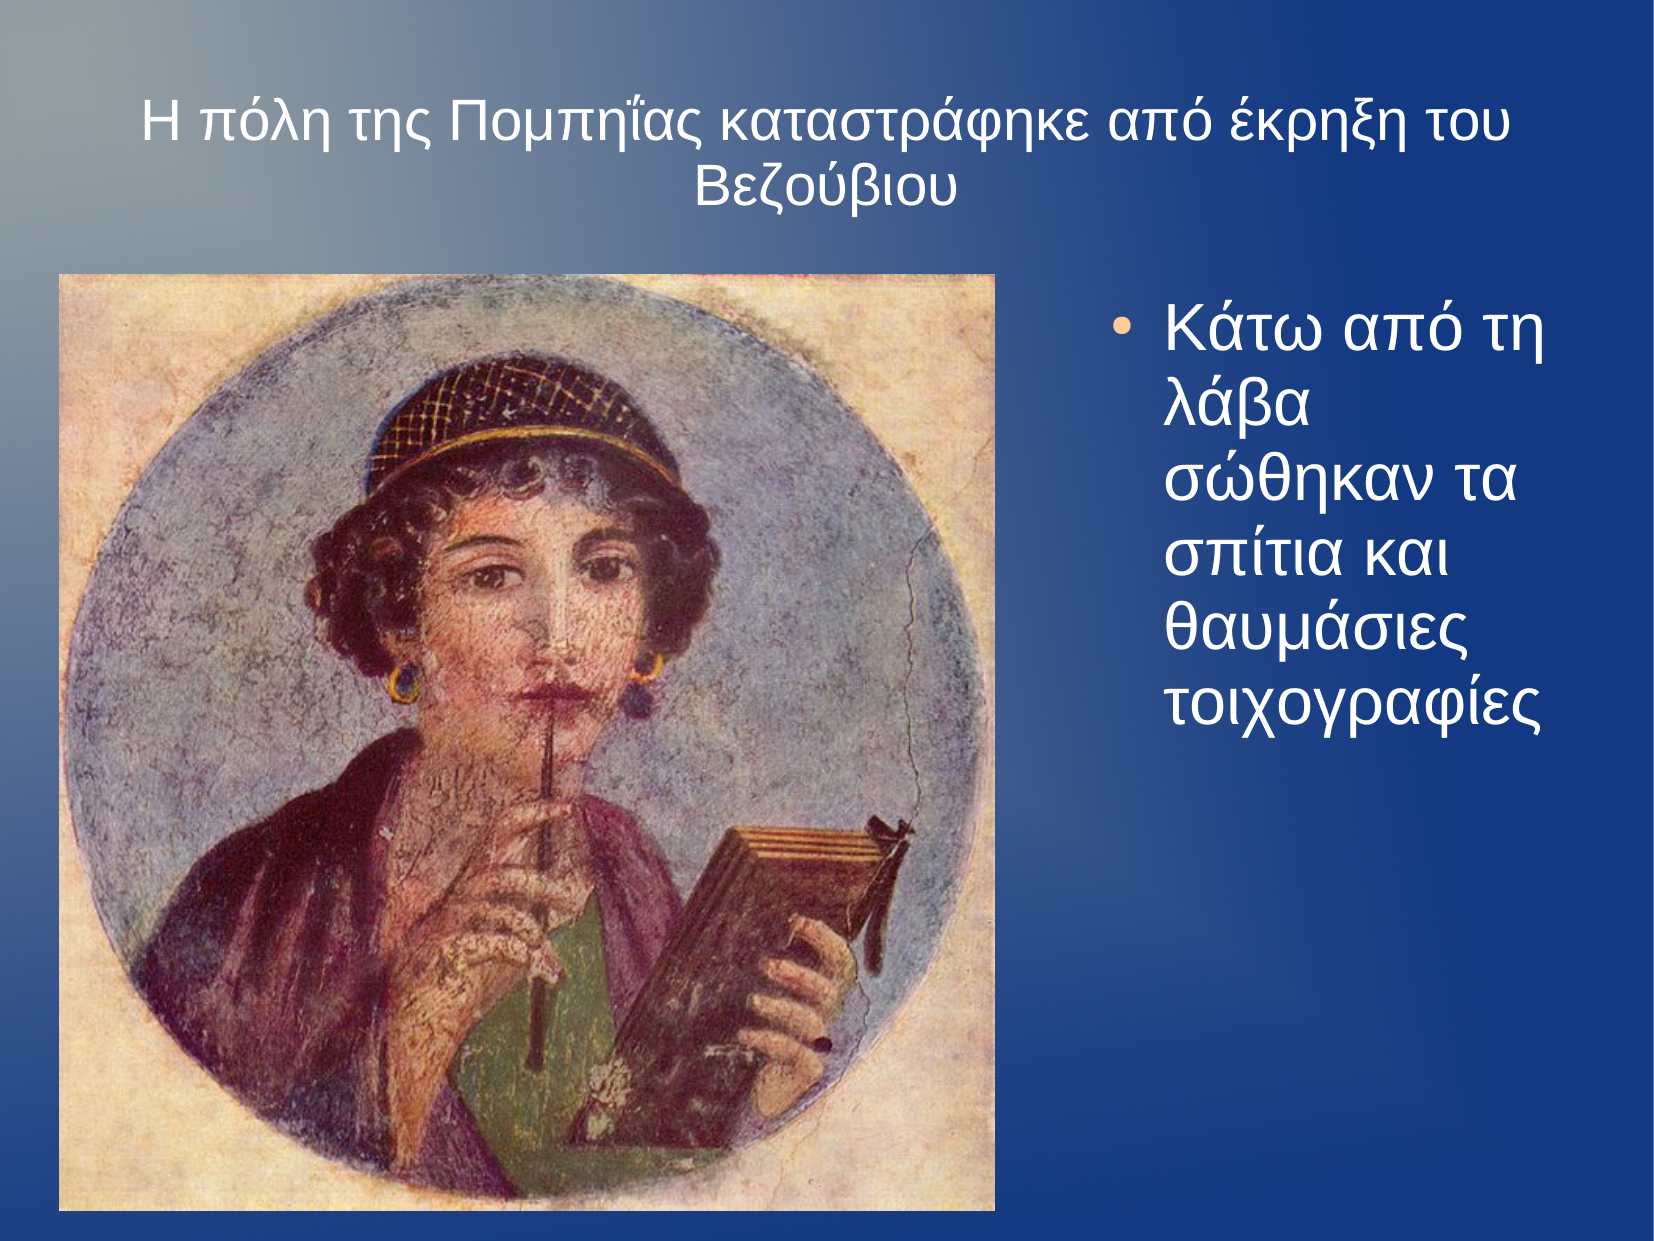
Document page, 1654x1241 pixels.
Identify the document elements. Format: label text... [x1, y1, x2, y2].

picture [0, 0, 1654, 1241]
title Η πόλη της Πομπηΐας καταστράφηκε από έκρηξη του Βεζούβιου [82, 49, 1571, 257]
list Κάτω από τη λάβα σώθηκαν τα σπίτια και θαυμάσιες τοιχογραφίες [1092, 290, 1571, 1109]
